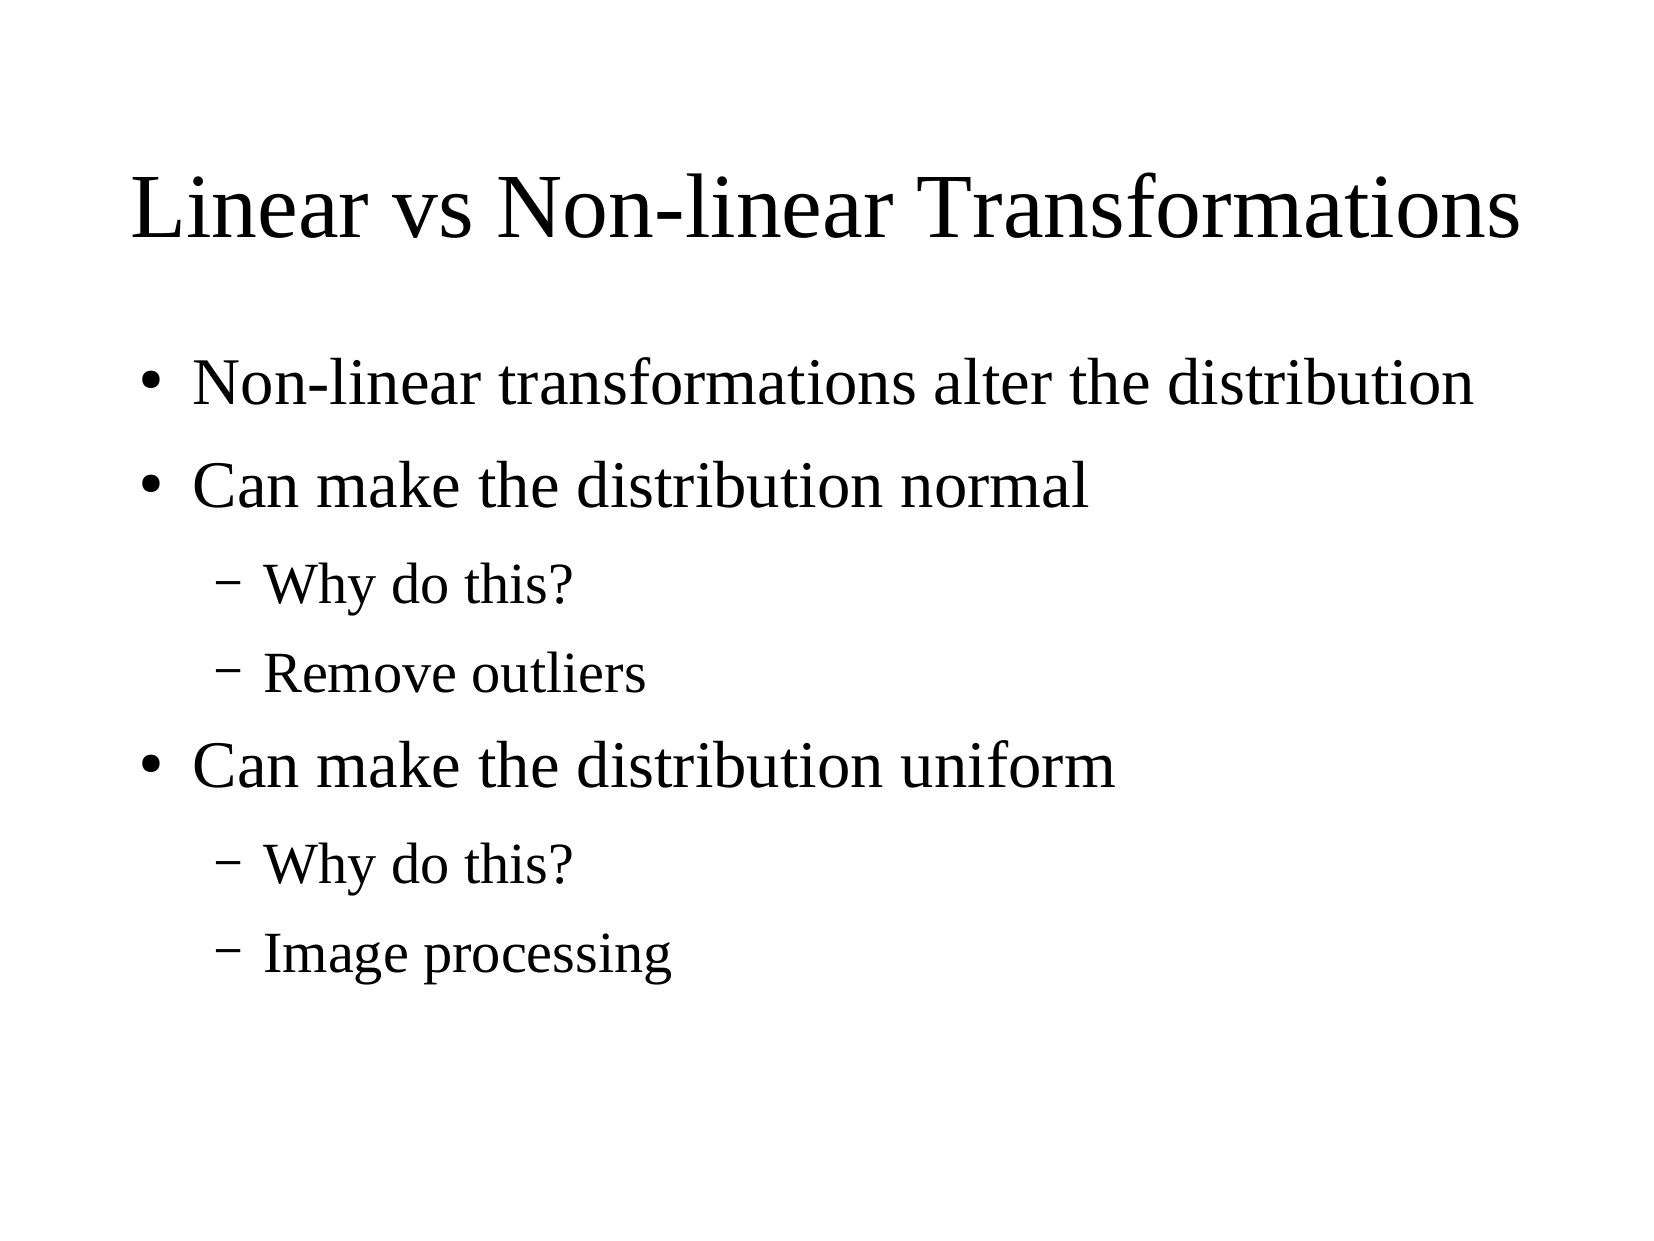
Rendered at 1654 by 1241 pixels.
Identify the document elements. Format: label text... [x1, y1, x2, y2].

title Linear vs Non-linear Transformations [121, 102, 1534, 311]
list Non-linear transformations alter the distribution Can make the distribution normal Why do this? Remove outliers Can make the distribution uniform Why do this? Image processing [121, 344, 1534, 1127]
